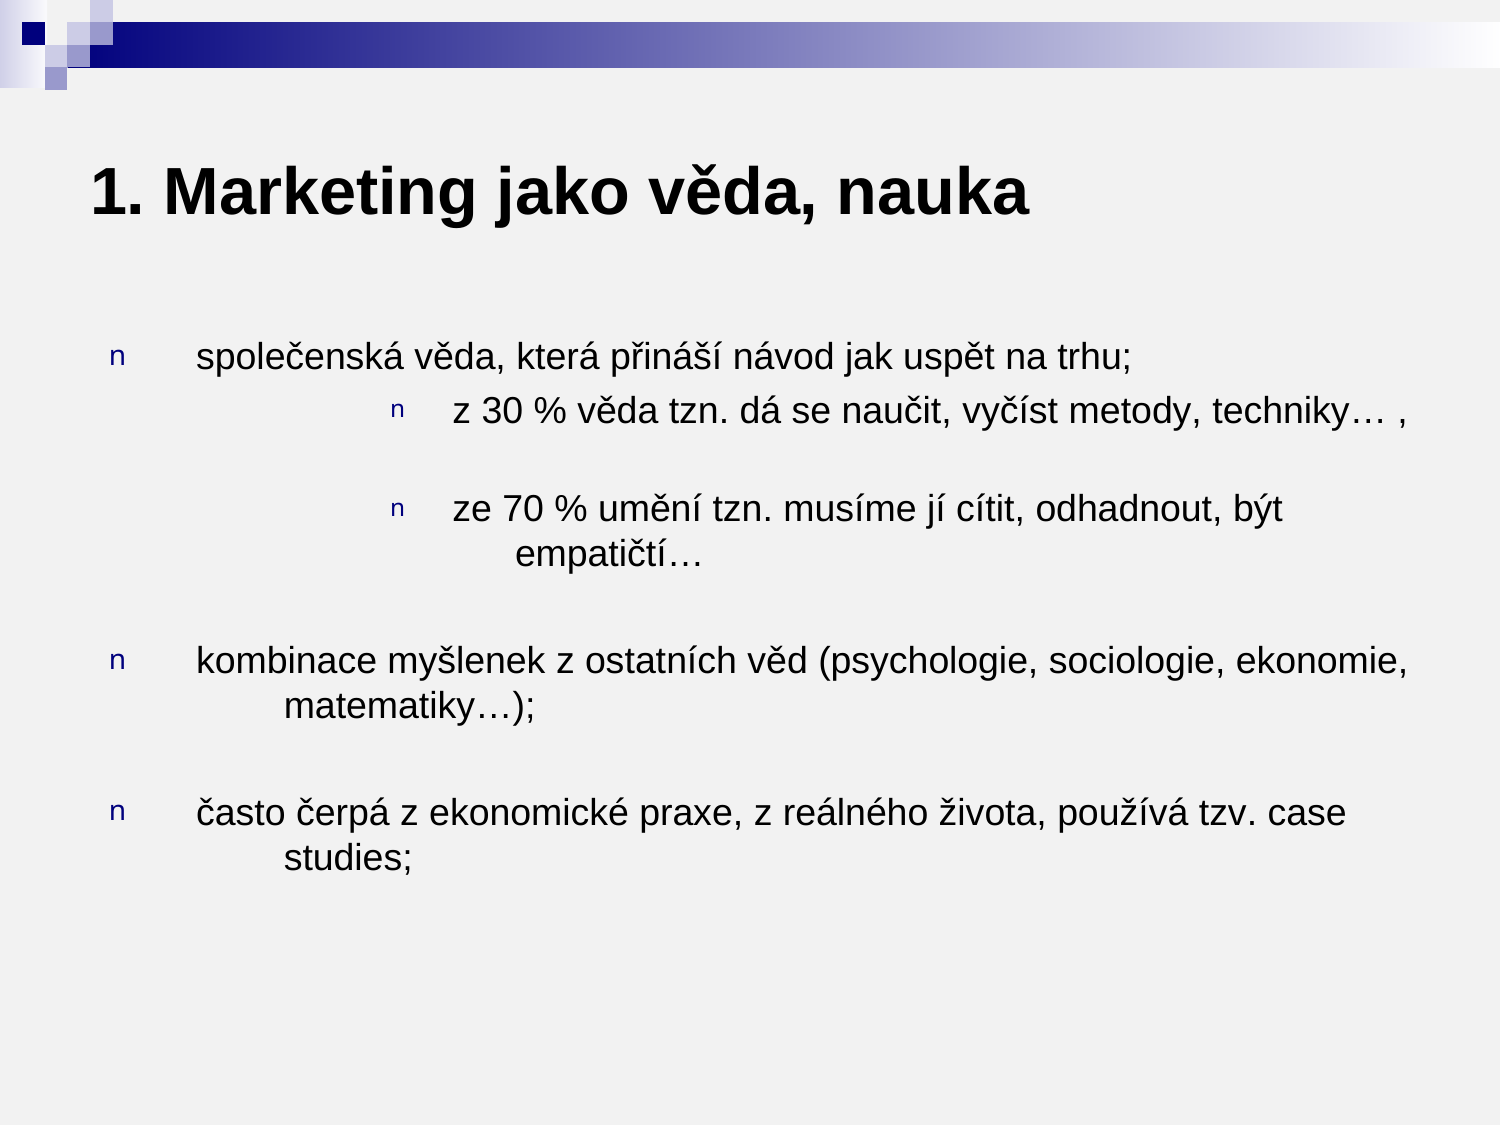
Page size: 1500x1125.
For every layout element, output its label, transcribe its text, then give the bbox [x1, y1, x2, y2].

title 1. Marketing jako věda, nauka [75, 75, 1426, 300]
list společenská věda, která přináší návod jak uspět na trhu; z 30 % věda tzn. dá se naučit, vyčíst metody, techniky… , ze 70 % umění tzn. musíme jí cítit, odhadnout, být empatičtí… kombinace myšlenek z ostatních věd (psychologie, sociologie, ekonomie, matematiky…); často čerpá z ekonomické praxe, z reálného života, používá tzv. case studies; [75, 324, 1426, 1094]
